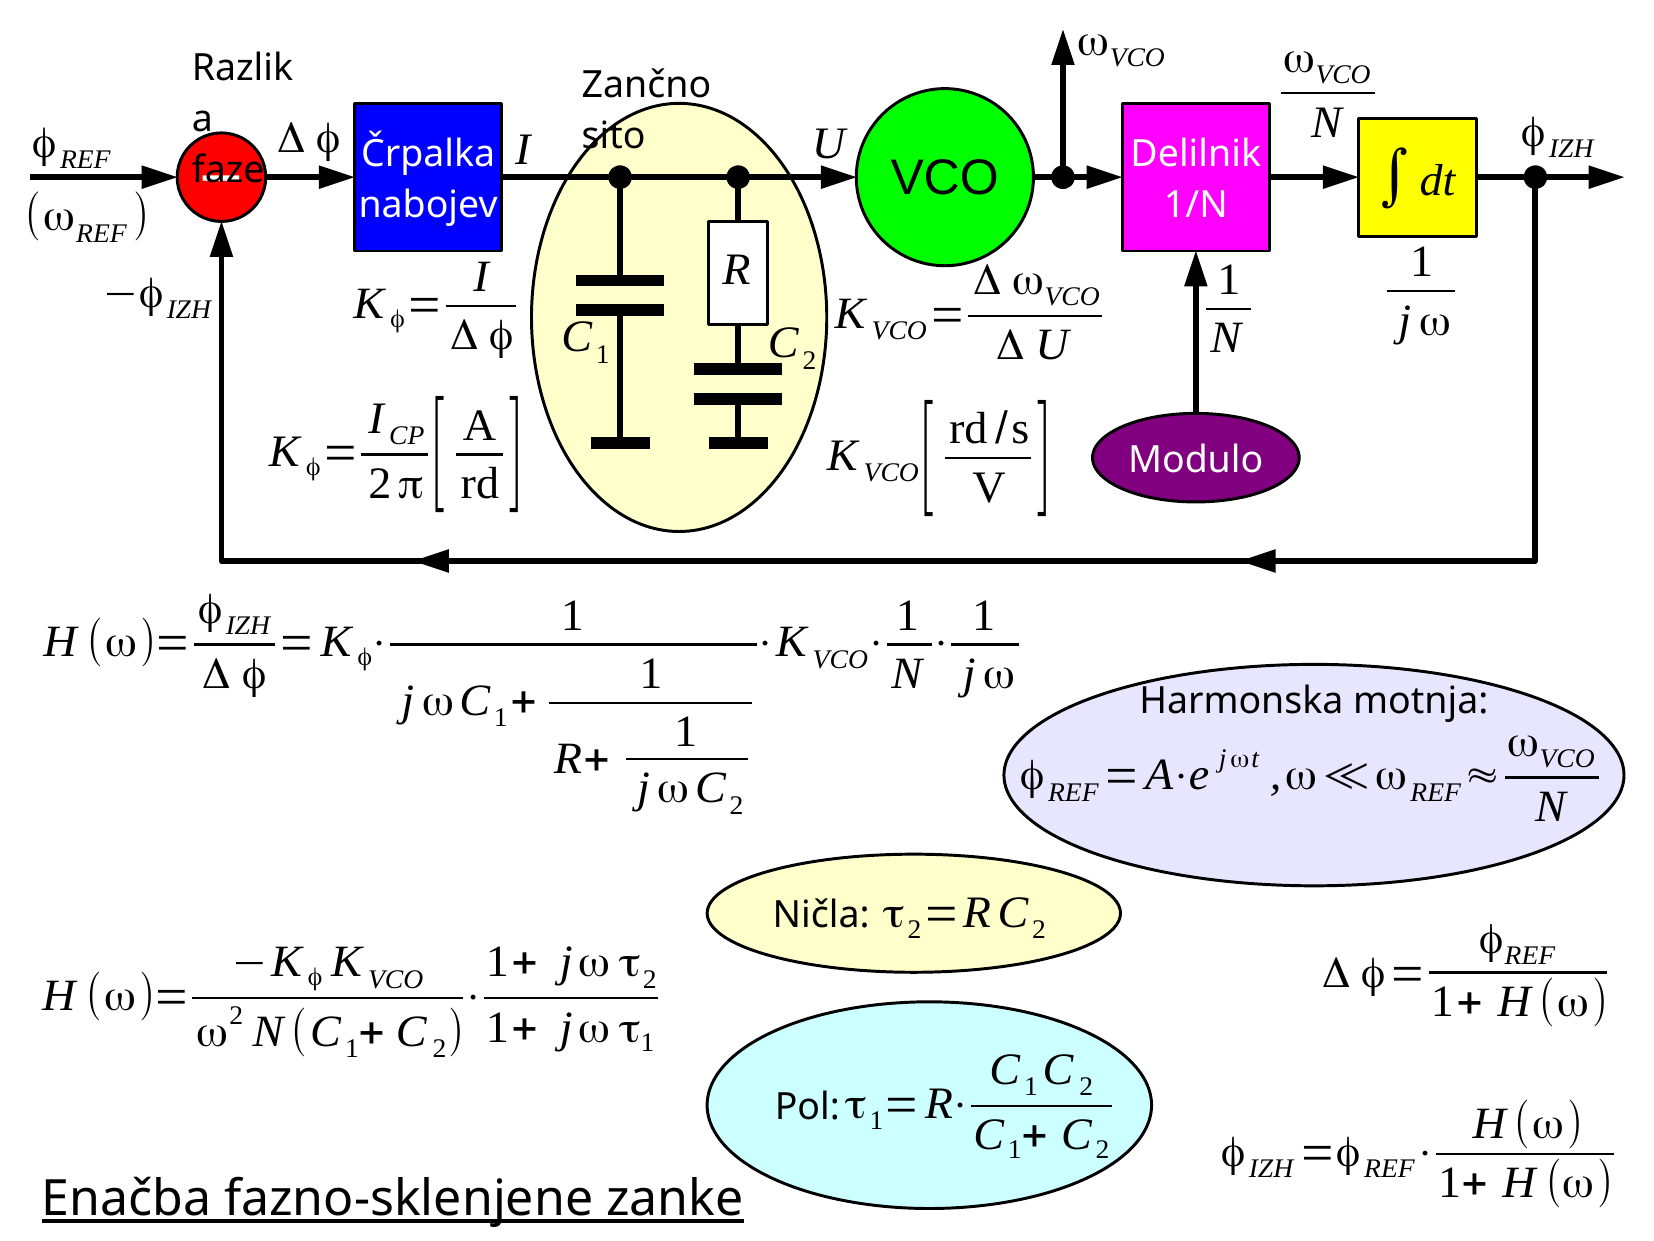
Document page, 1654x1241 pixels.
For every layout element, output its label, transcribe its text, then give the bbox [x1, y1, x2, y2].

chart [756, 253, 1116, 376]
chart [708, 244, 763, 296]
text_box − [177, 139, 266, 222]
chart [1209, 1098, 1628, 1208]
text_box Modulo [1092, 413, 1300, 502]
chart [90, 267, 222, 325]
chart [1311, 924, 1621, 1029]
text_box Razlika faze [177, 33, 325, 139]
chart [255, 392, 538, 514]
chart [499, 124, 541, 176]
text_box Ničla: [707, 854, 1121, 973]
chart [29, 589, 1613, 832]
text_box Harmonska motnja: [1047, 832, 1580, 886]
text_box Harmonska motnja: [1613, 745, 1625, 805]
text_box [569, 111, 789, 174]
chart [1267, 49, 1468, 213]
chart [13, 190, 160, 249]
chart [1191, 254, 1264, 364]
text_box Zančno sito [566, 50, 789, 111]
text_box Enačba fazno-sklenjene zanke [27, 1154, 783, 1230]
text_box Črpalka nabojev [354, 103, 502, 250]
chart [549, 311, 621, 370]
text_box Delilnik 1/N [1122, 103, 1270, 251]
text_box Pol: [707, 1001, 1109, 1209]
text_box Harmonska motnja: [1032, 664, 1601, 733]
chart [1373, 236, 1468, 346]
chart [1509, 105, 1605, 164]
text_box Pol: [1125, 1056, 1152, 1155]
chart [800, 118, 856, 170]
chart [870, 887, 1058, 945]
chart [1065, 14, 1177, 73]
chart [812, 398, 1066, 519]
chart [339, 250, 531, 361]
text_box VCO [856, 88, 1034, 253]
text_box [531, 180, 822, 532]
chart [28, 936, 672, 1065]
chart [265, 112, 354, 164]
chart [20, 116, 122, 175]
chart [832, 1043, 1125, 1166]
text_box [1358, 118, 1477, 237]
